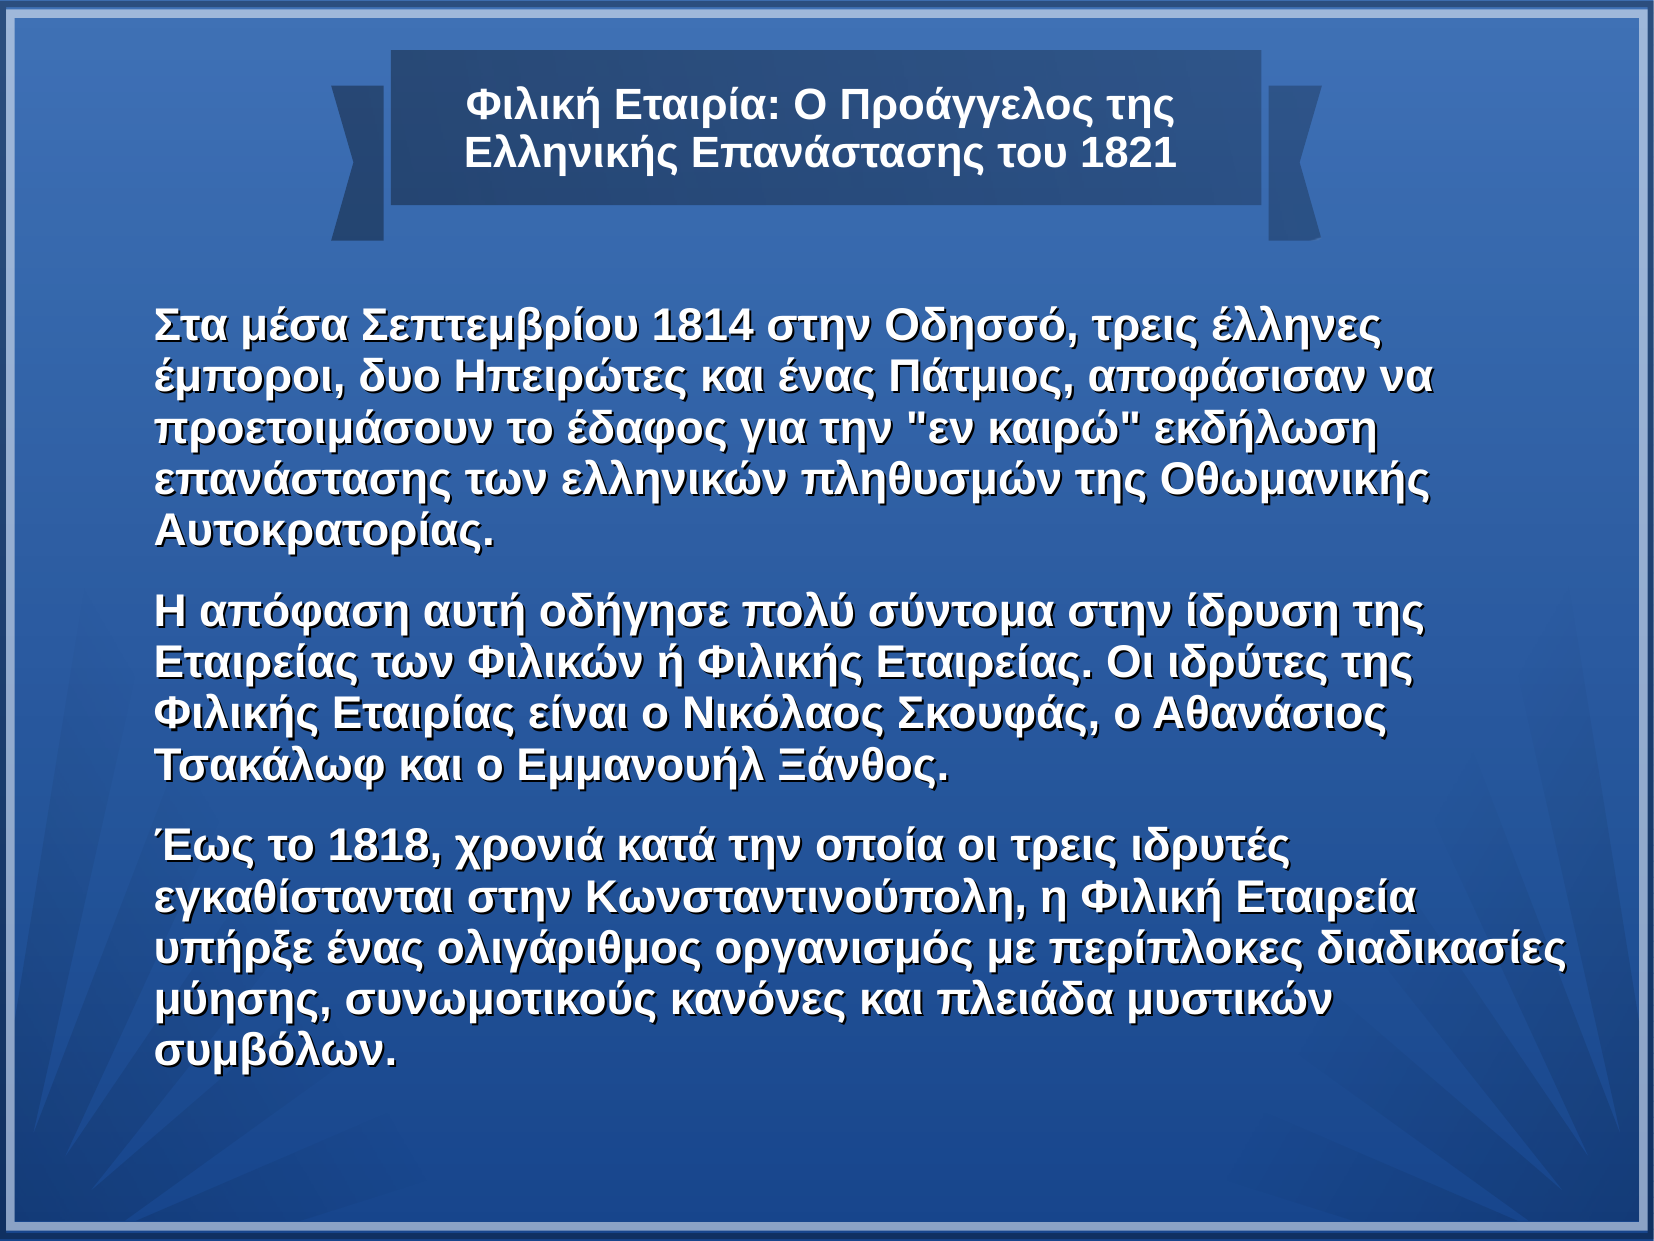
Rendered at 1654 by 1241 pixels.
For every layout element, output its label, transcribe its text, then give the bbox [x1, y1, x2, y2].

title Φιλική Εταιρία: Ο Προάγγελος της Ελληνικής Επανάστασης του 1821 [389, 67, 1252, 189]
list Στα μέσα Σεπτεμβρίου 1814 στην Oδησσό, τρεις έλληνες έμποροι, δυο Ηπειρώτες και ένας Πάτμιος, αποφάσισαν να προετοιμάσουν το έδαφος για την "εν καιρώ" εκδήλωση επανάστασης των ελληνικών πληθυσμών της Οθωμανικής Aυτοκρατορίας. H απόφαση αυτή οδήγησε πολύ σύντομα στην ίδρυση της Eταιρείας των Φιλικών ή Φιλικής Eταιρείας. Οι ιδρύτες της Φιλικής Εταιρίας είναι ο Νικόλαος Σκουφάς, ο Αθανάσιος Τσακάλωφ και ο Εμμανουήλ Ξάνθος. Έως το 1818, χρονιά κατά την οποία οι τρεις ιδρυτές εγκαθίστανται στην Kωνσταντινούπολη, η Φιλική Eταιρεία υπήρξε ένας ολιγάριθμος οργανισμός με περίπλοκες διαδικασίες μύησης, συνωμοτικούς κανόνες και πλειάδα μυστικών συμβόλων. [82, 299, 1571, 1130]
